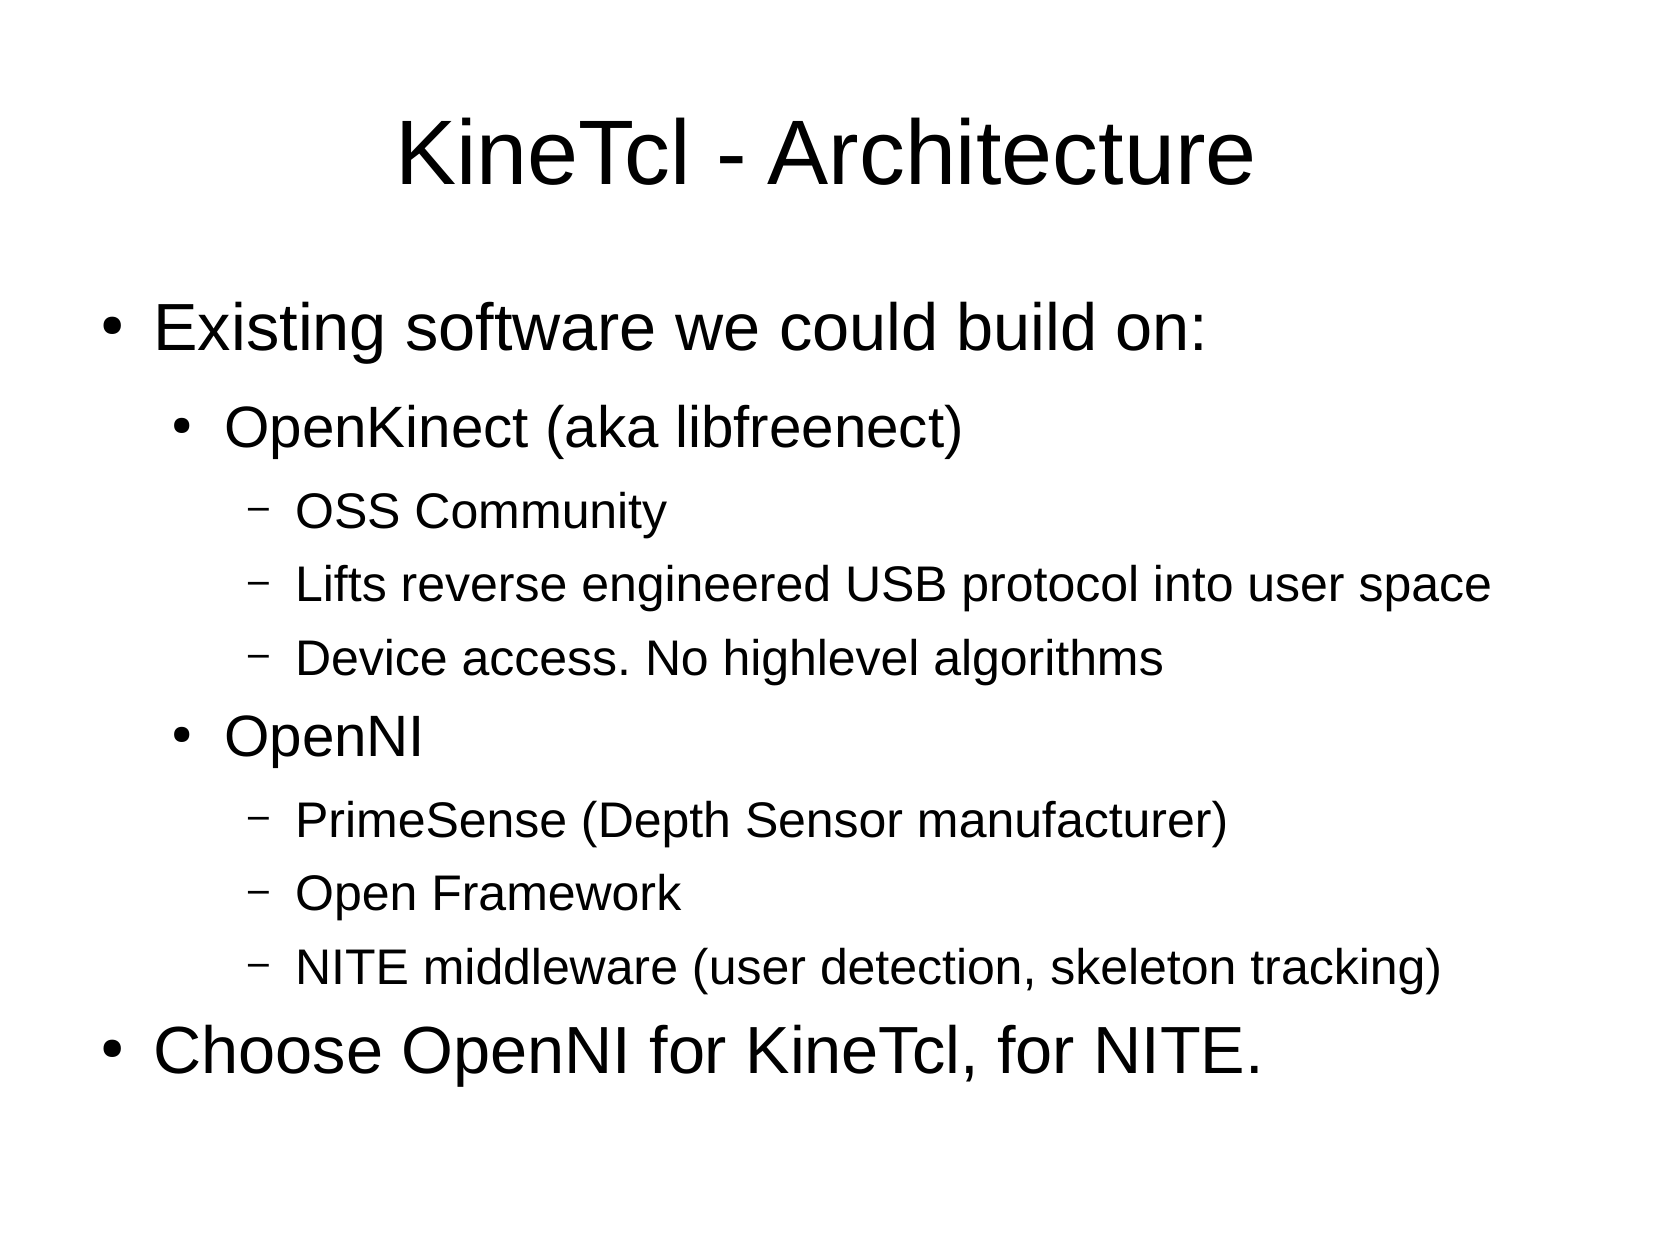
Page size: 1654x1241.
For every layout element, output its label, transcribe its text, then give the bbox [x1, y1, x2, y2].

title KineTcl - Architecture [82, 56, 1571, 250]
list Existing software we could build on: OpenKinect (aka libfreenect) OSS Community Lifts reverse engineered USB protocol into user space Device access. No highlevel algorithms OpenNI PrimeSense (Depth Sensor manufacturer) Open Framework NITE middleware (user detection, skeleton tracking) Choose OpenNI for KineTcl, for NITE. [82, 290, 1571, 1094]
